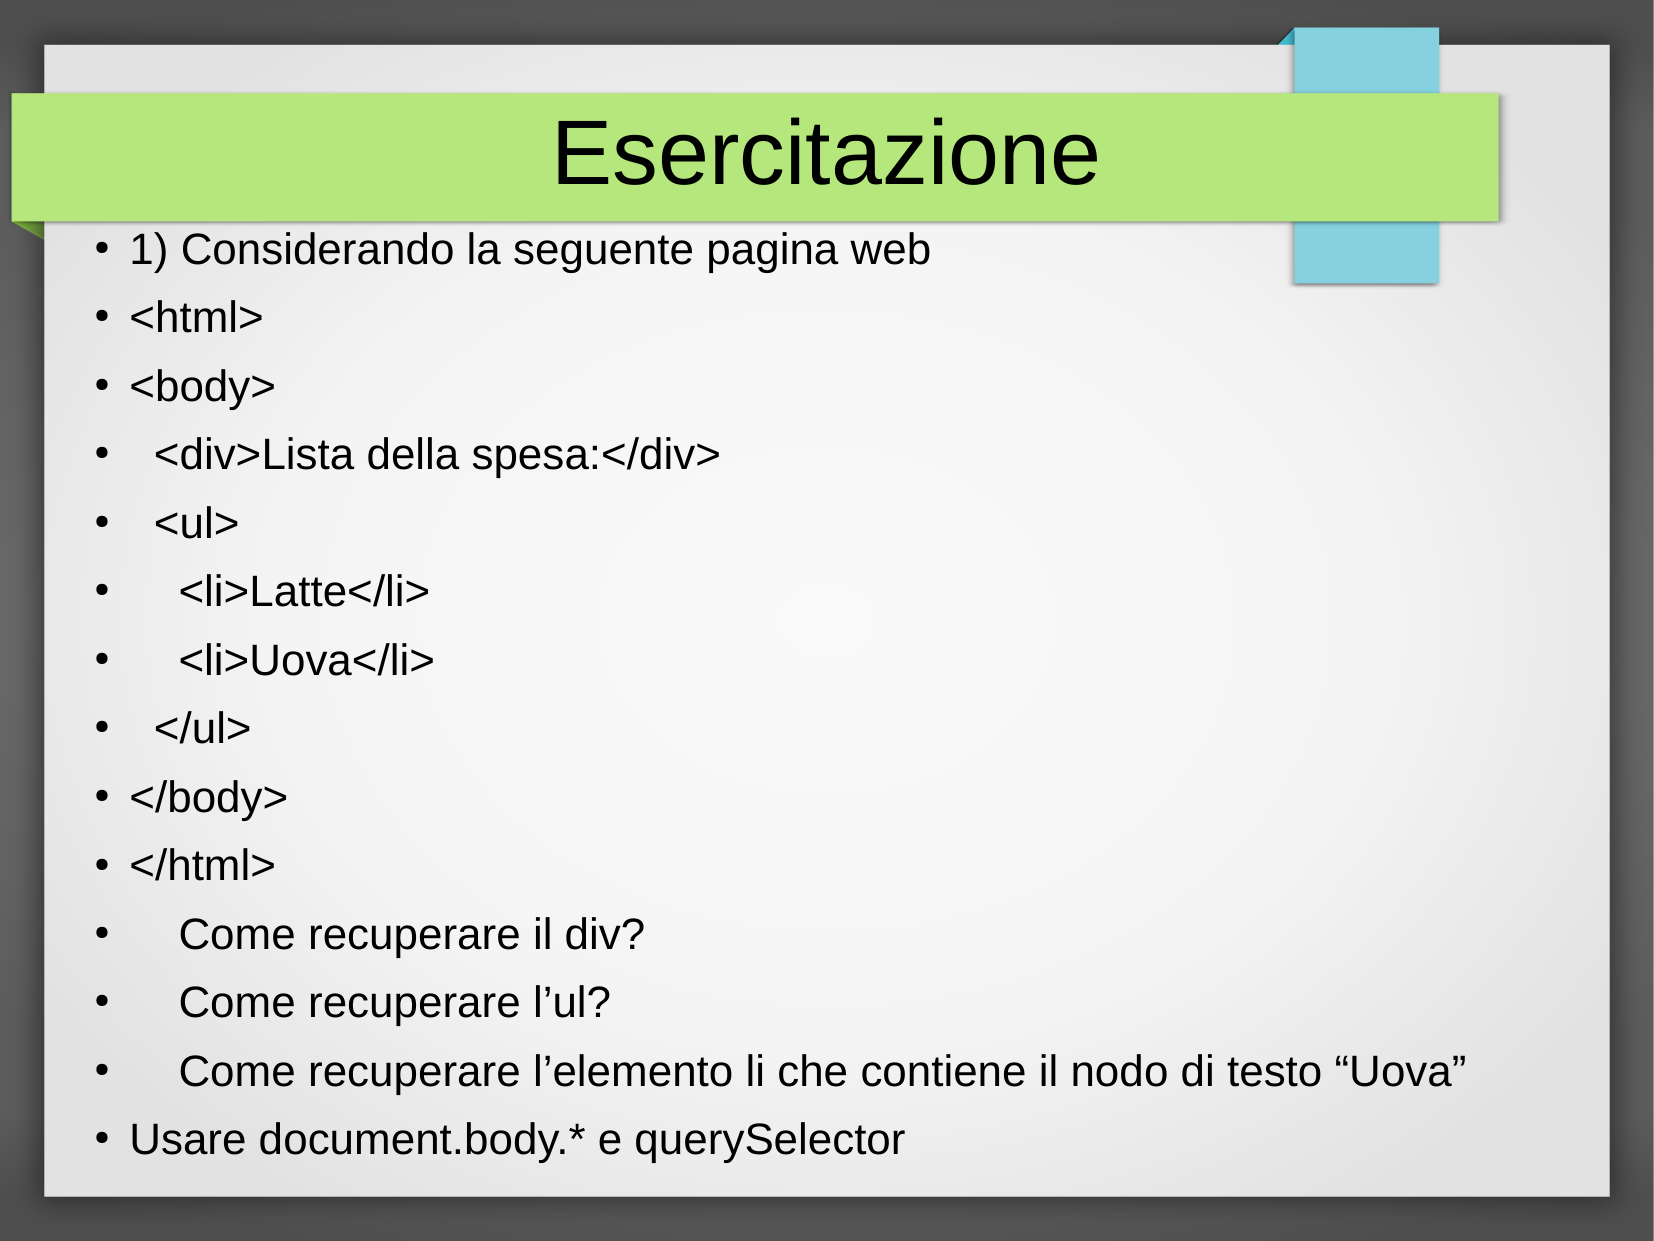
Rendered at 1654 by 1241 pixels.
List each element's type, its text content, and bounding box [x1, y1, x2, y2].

picture [0, 0, 1654, 1241]
list 1) Considerando la seguente pagina web <html> <body> <div>Lista della spesa:</div> <ul> <li>Latte</li> <li>Uova</li> </ul> </body> </html> Come recuperare il div? Come recuperare l’ul? Come recuperare l’elemento li che contiene il nodo di testo “Uova” Usare document.body.* e querySelector [82, 224, 1571, 1182]
title Esercitazione [82, 49, 1571, 224]
